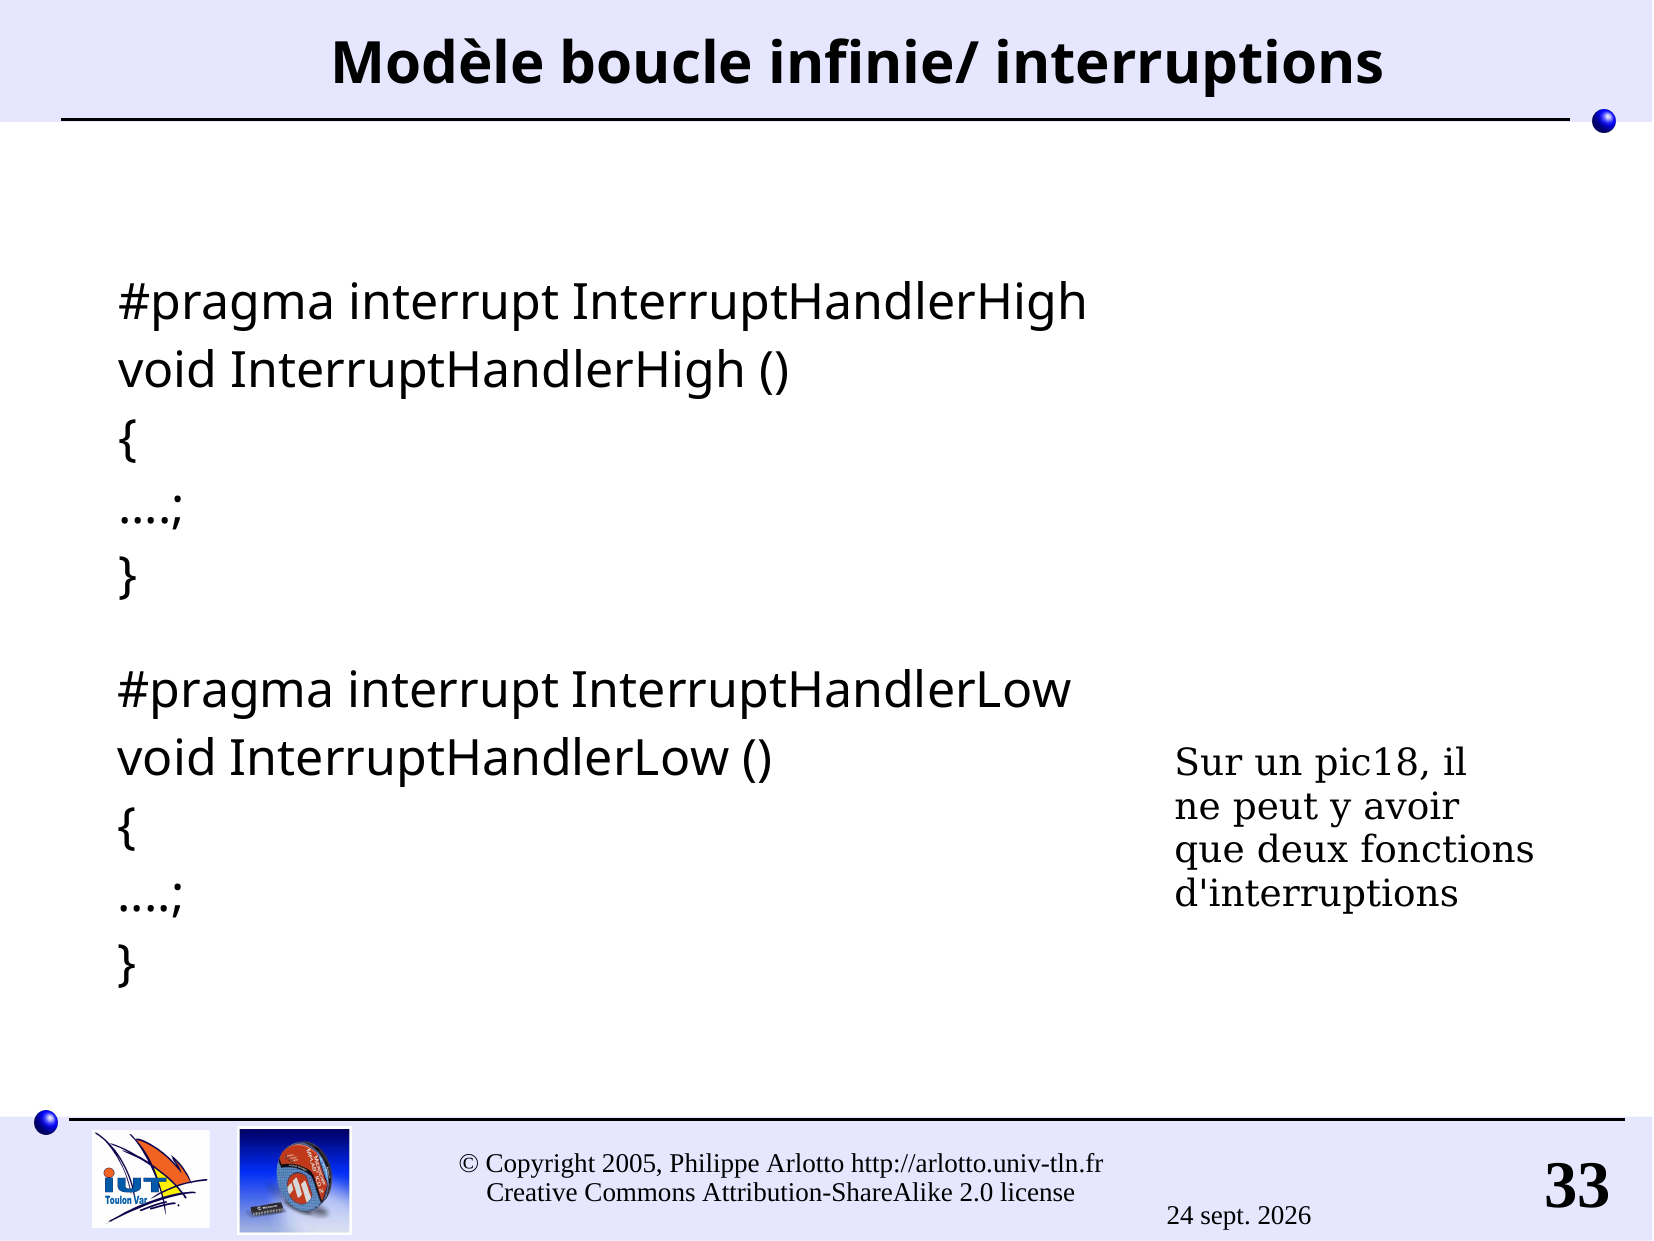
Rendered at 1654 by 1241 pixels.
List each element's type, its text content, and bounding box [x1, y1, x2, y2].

text_box #pragma interrupt InterruptHandlerHigh void InterruptHandlerHigh () { ....; } [118, 265, 1140, 557]
text_box #pragma interrupt InterruptHandlerLow void InterruptHandlerLow () { ....; } [117, 653, 1182, 945]
picture [237, 1126, 352, 1235]
title Modèle boucle infinie/ interruptions [95, 14, 1585, 107]
text_box Sur un pic18, il ne peut y avoir que deux fonctions d'interruptions [1174, 741, 1536, 916]
